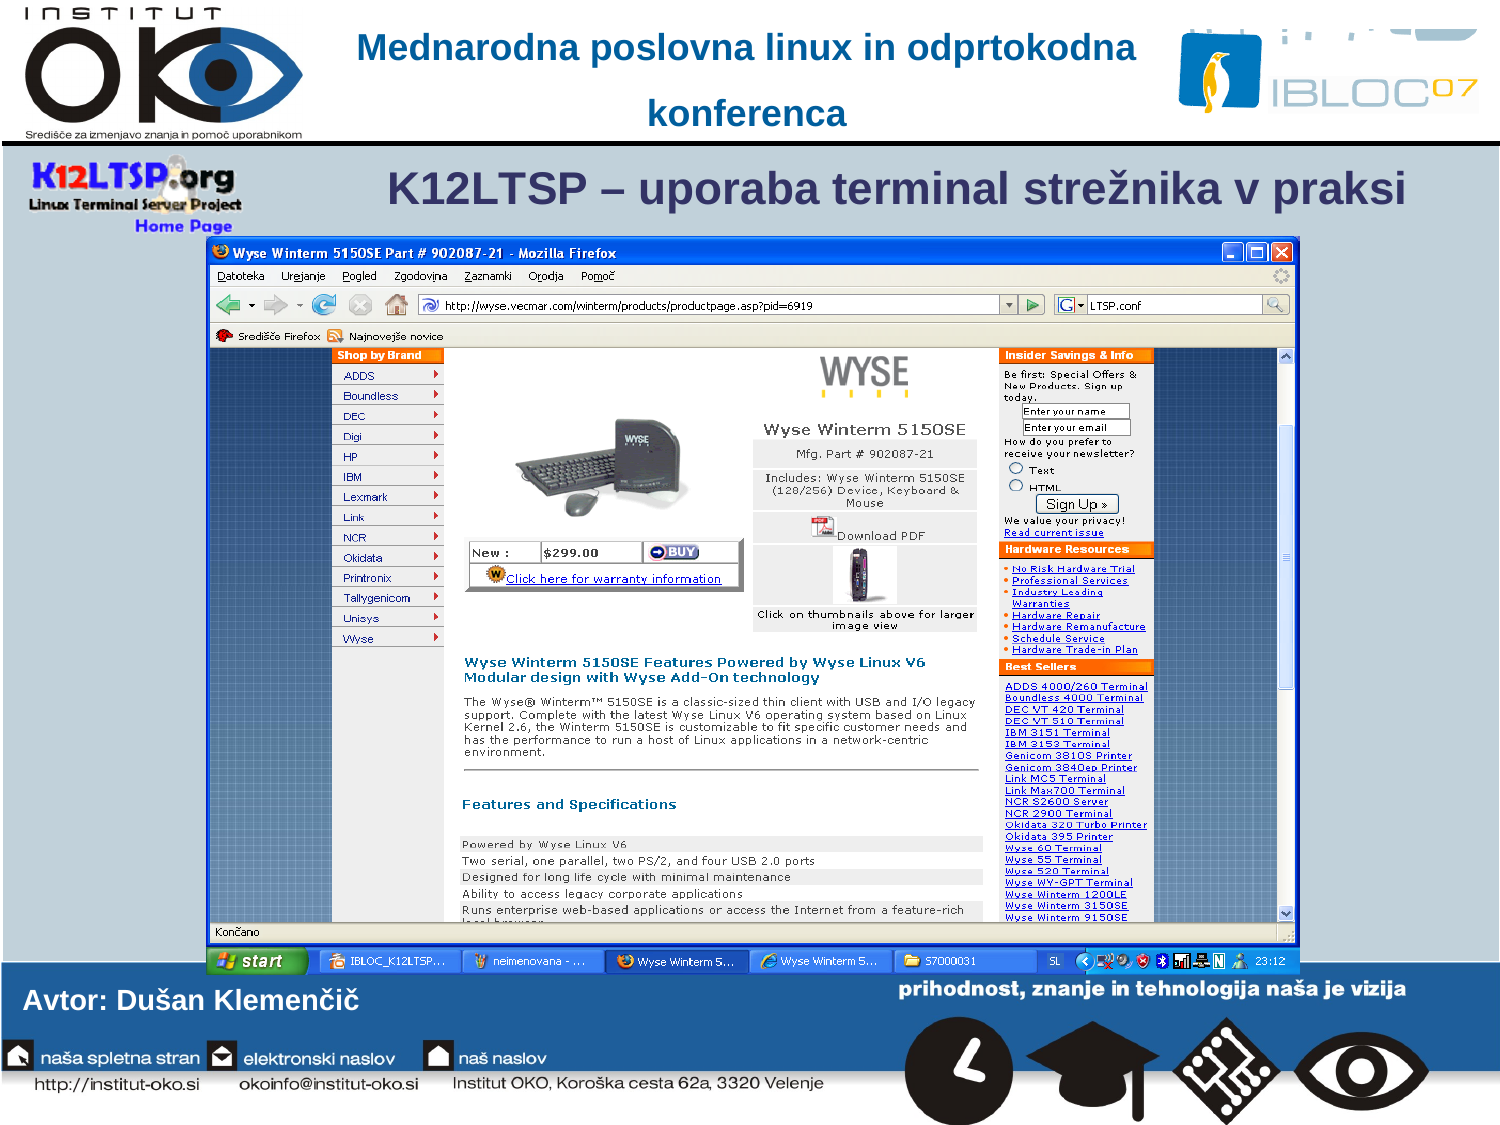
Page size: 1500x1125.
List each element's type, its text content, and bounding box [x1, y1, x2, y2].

chart [1, 142, 348, 962]
text_box Mednarodna poslovna linux in odprtokodna konferenca [326, 19, 1178, 141]
title K12LTSP – uporaba terminal strežnika v praksi [348, 130, 1447, 249]
picture [1177, 29, 1479, 119]
text_box Avtor: Dušan Klemenčič [7, 976, 433, 1025]
picture [1, 153, 1500, 1125]
chart [1300, 146, 1500, 962]
picture [25, 7, 303, 140]
